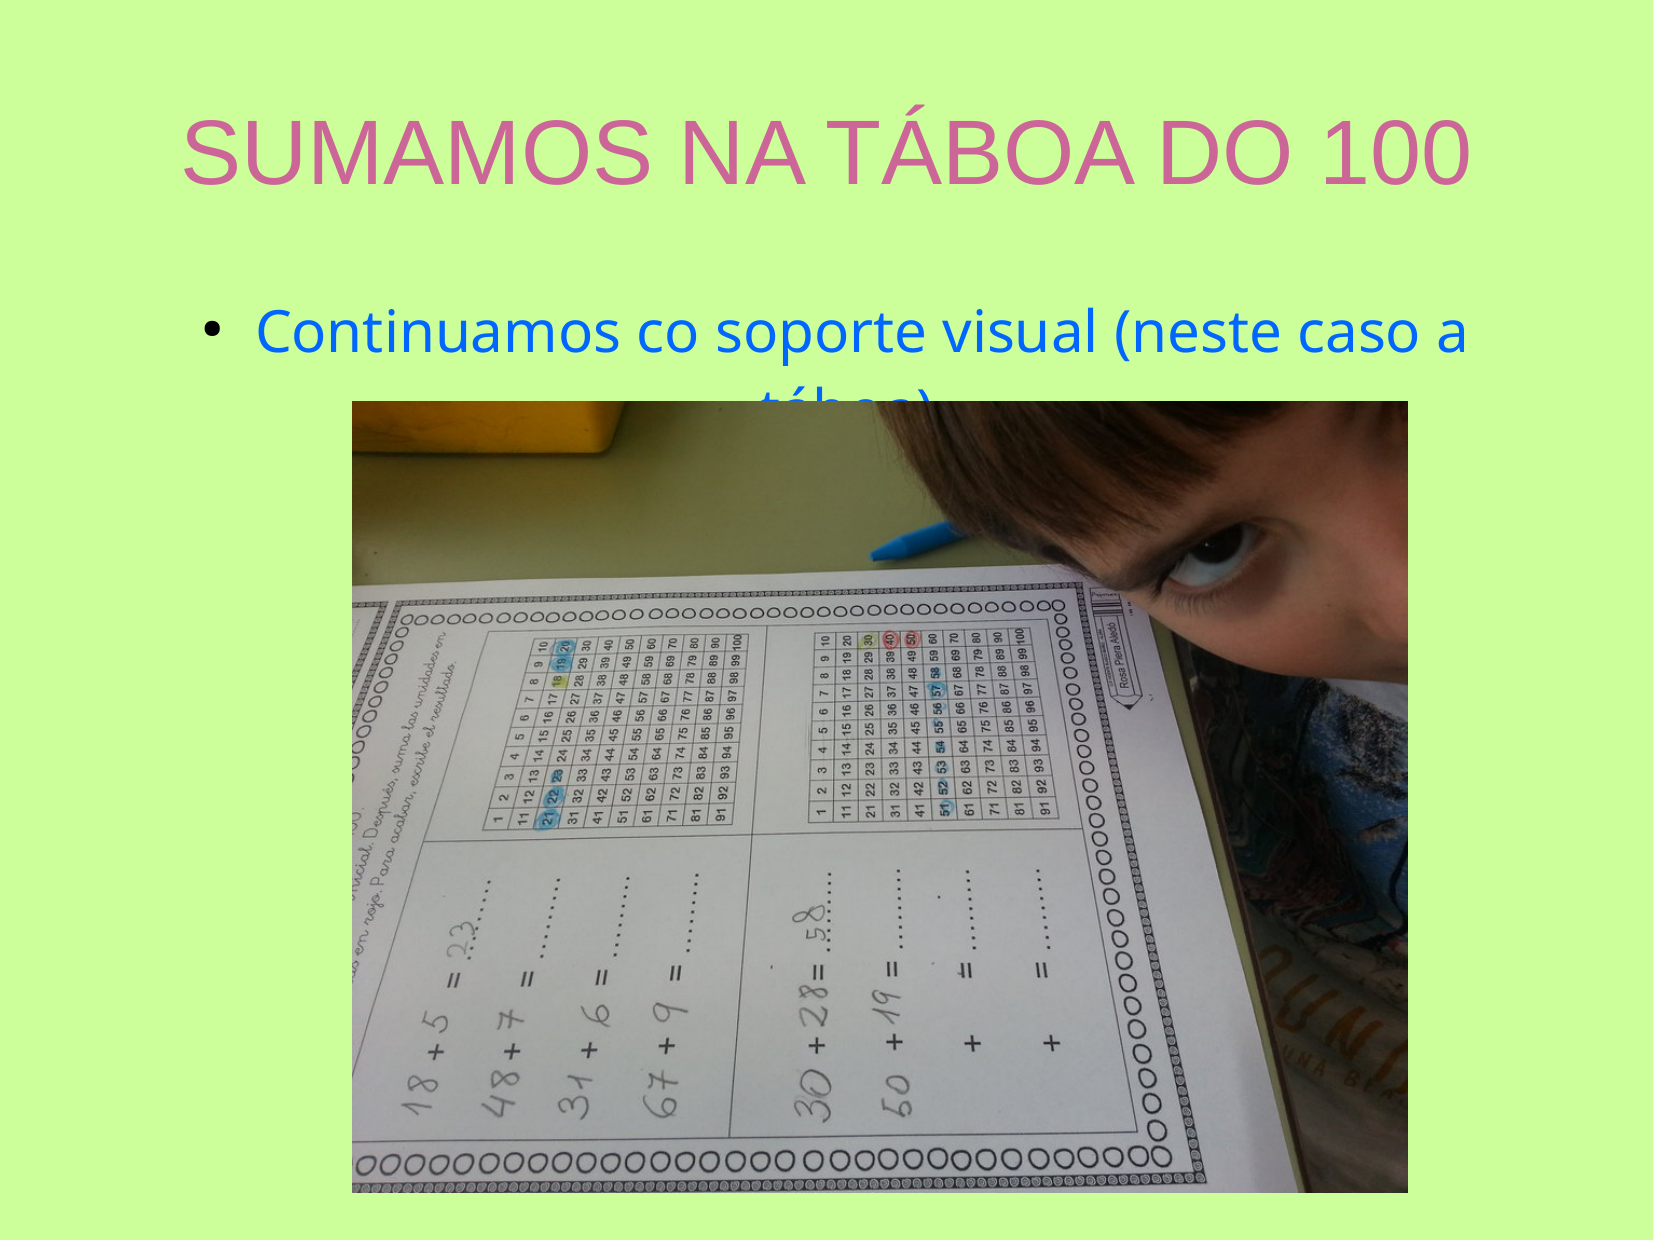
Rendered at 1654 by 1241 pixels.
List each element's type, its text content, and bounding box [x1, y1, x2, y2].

picture [352, 401, 1408, 1193]
title SUMAMOS NA TÁBOA DO 100 [82, 49, 1571, 257]
list Continuamos co soporte visual (neste caso a táboa). [82, 290, 1571, 634]
